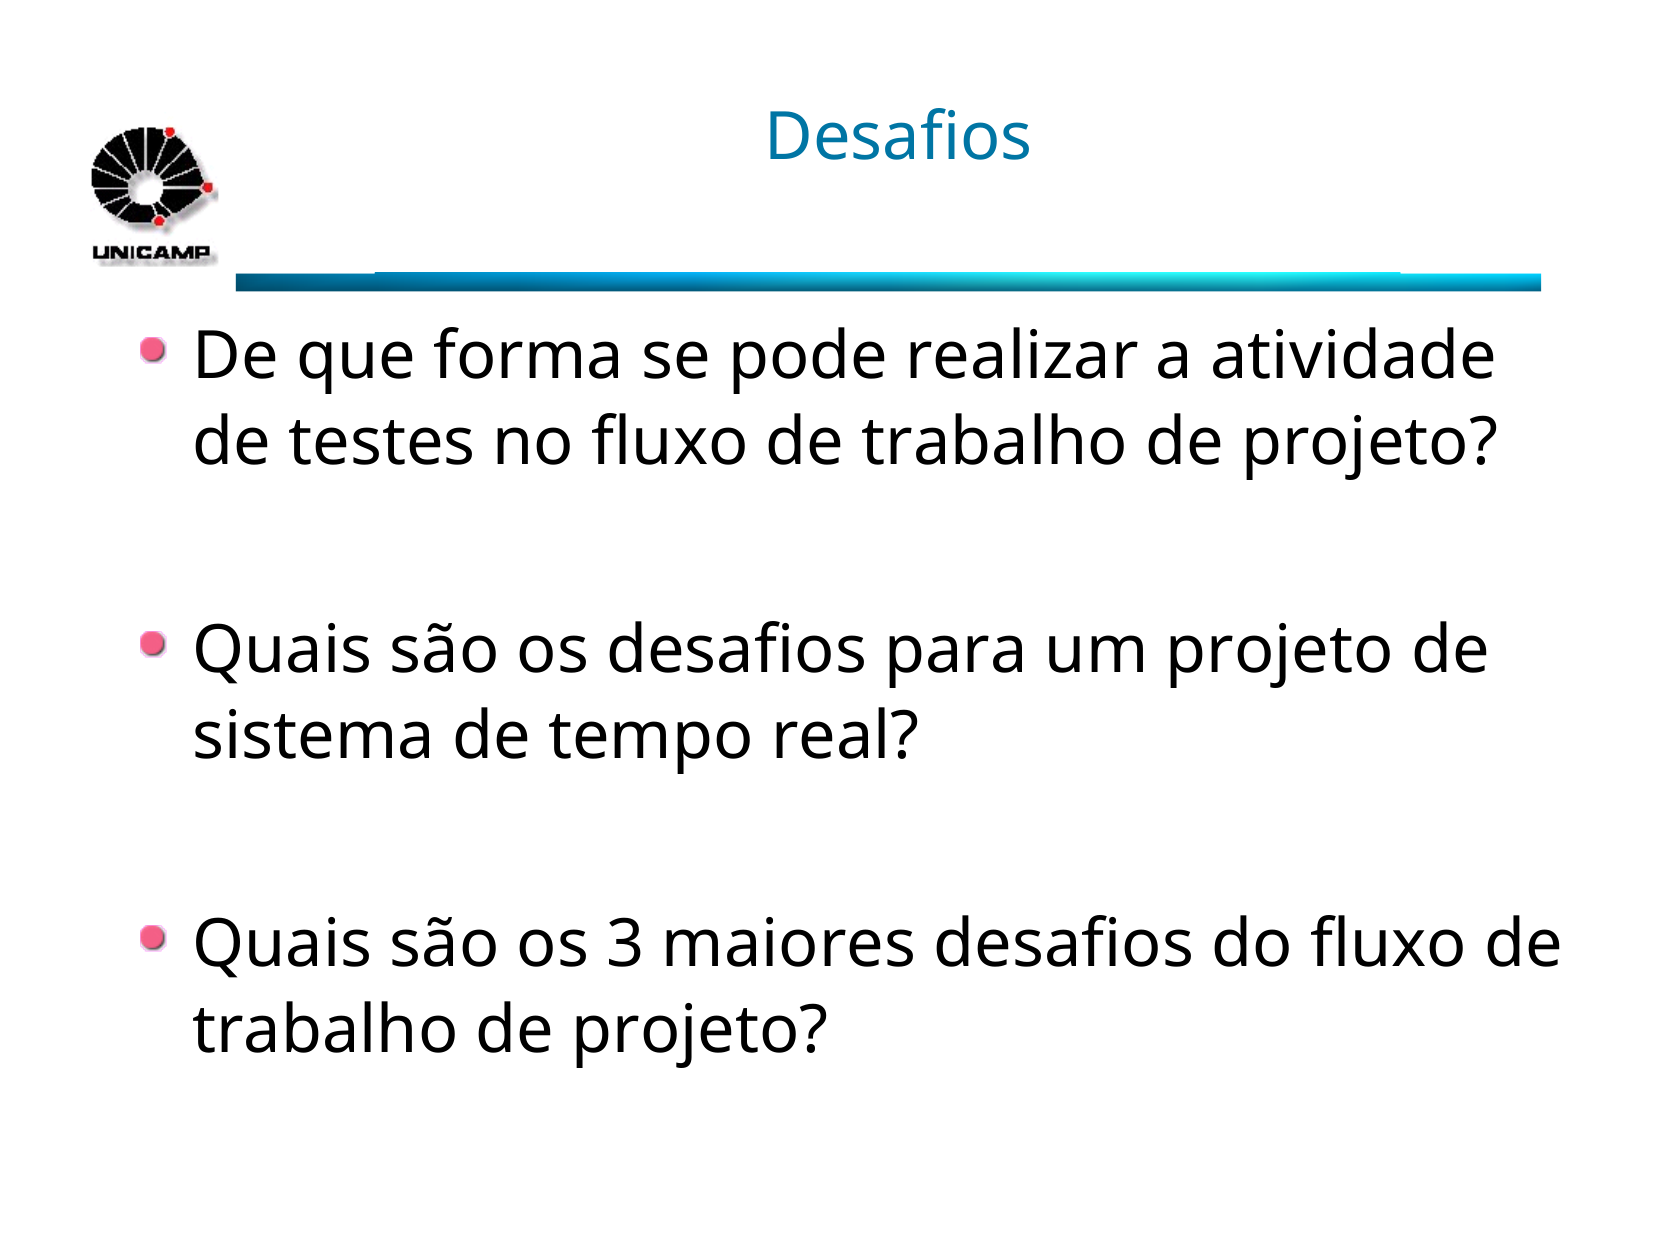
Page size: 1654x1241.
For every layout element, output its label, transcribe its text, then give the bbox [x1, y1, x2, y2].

picture [125, 272, 1654, 295]
title Desafios [264, 57, 1534, 178]
list De que forma se pode realizar a atividade de testes no fluxo de trabalho de projeto? Quais são os desafios para um projeto de sistema de tempo real? Quais são os 3 maiores desafios do fluxo de trabalho de projeto? [121, 309, 1595, 1167]
